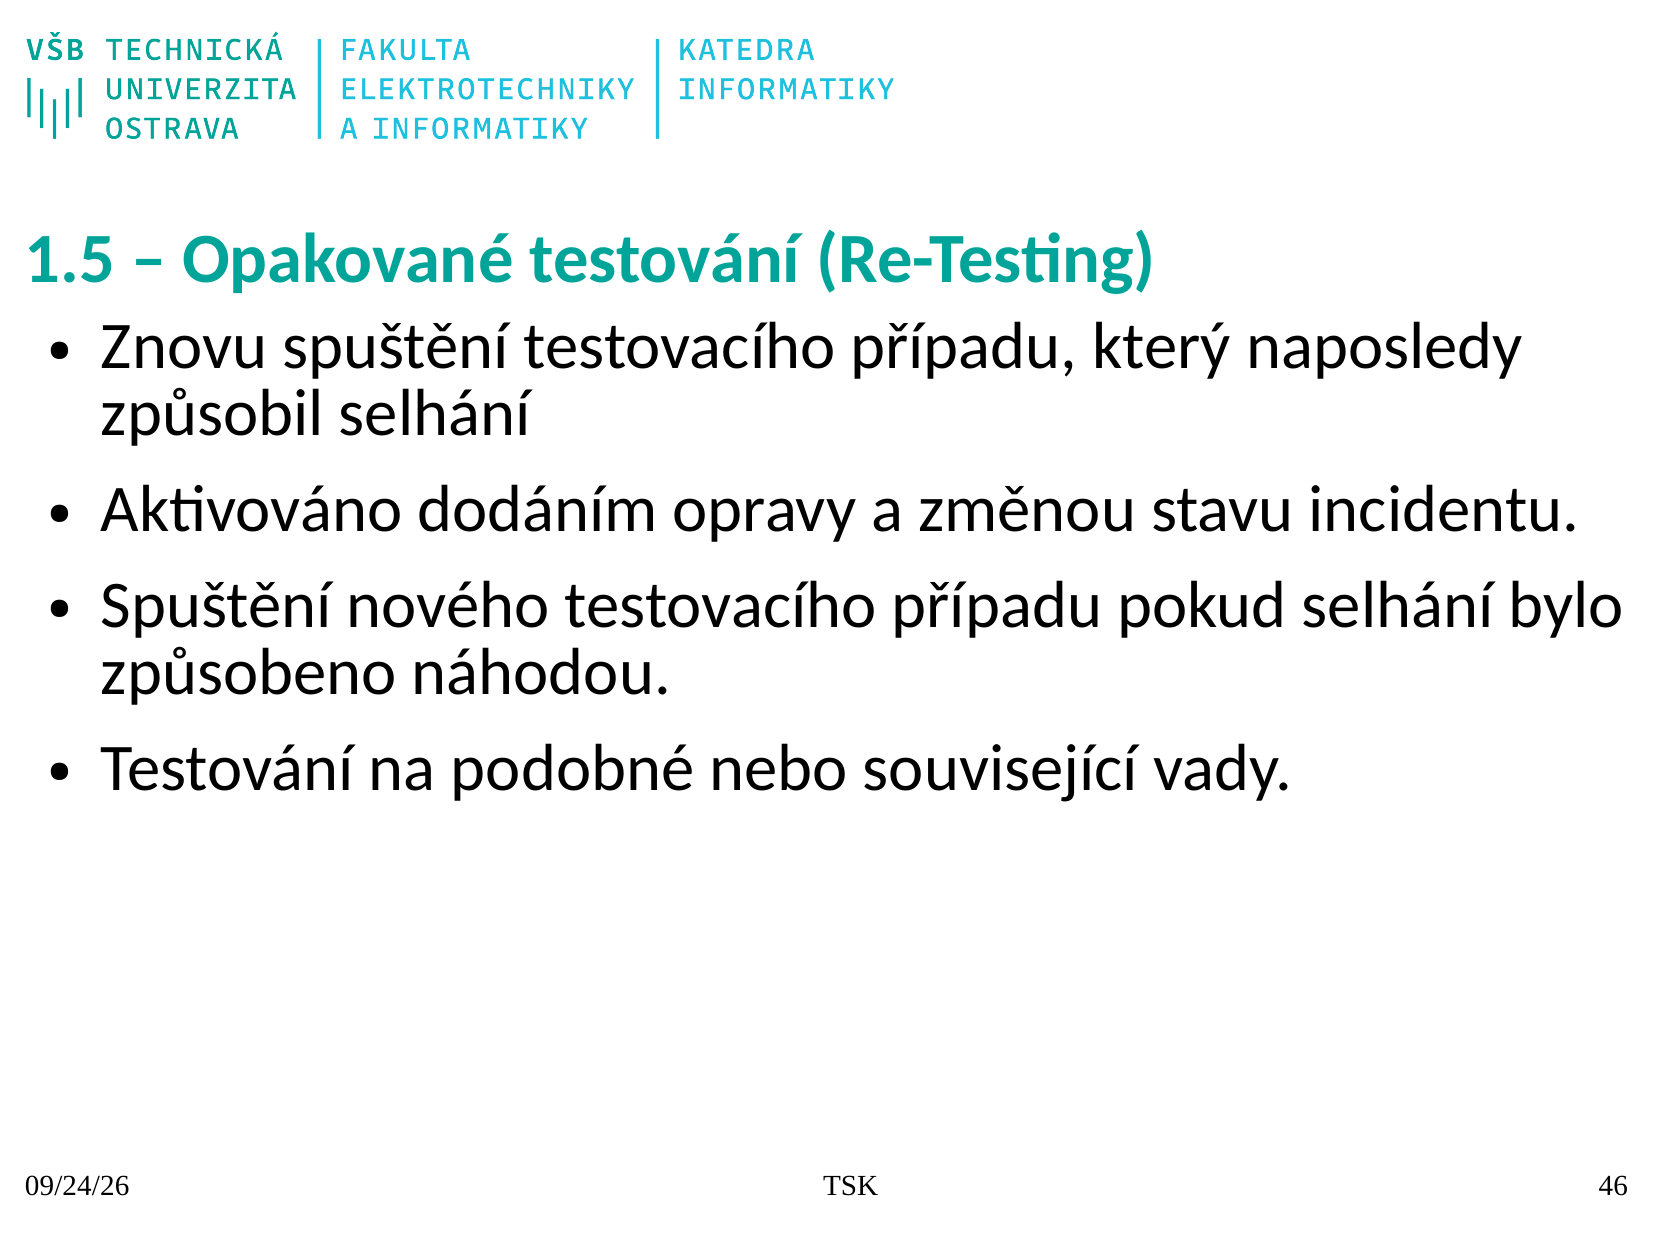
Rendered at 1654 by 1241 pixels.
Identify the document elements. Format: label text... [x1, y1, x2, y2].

picture [26, 31, 894, 139]
list Znovu spuštění testovacího případu, který naposledy způsobil selhání Aktivováno dodáním opravy a změnou stavu incidentu. Spuštění nového testovacího případu pokud selhání bylo způsobeno náhodou. Testování na podobné nebo související vady. [30, 318, 1629, 1146]
title 1.5 – Opakované testování (Re-Testing) [24, 169, 1629, 300]
